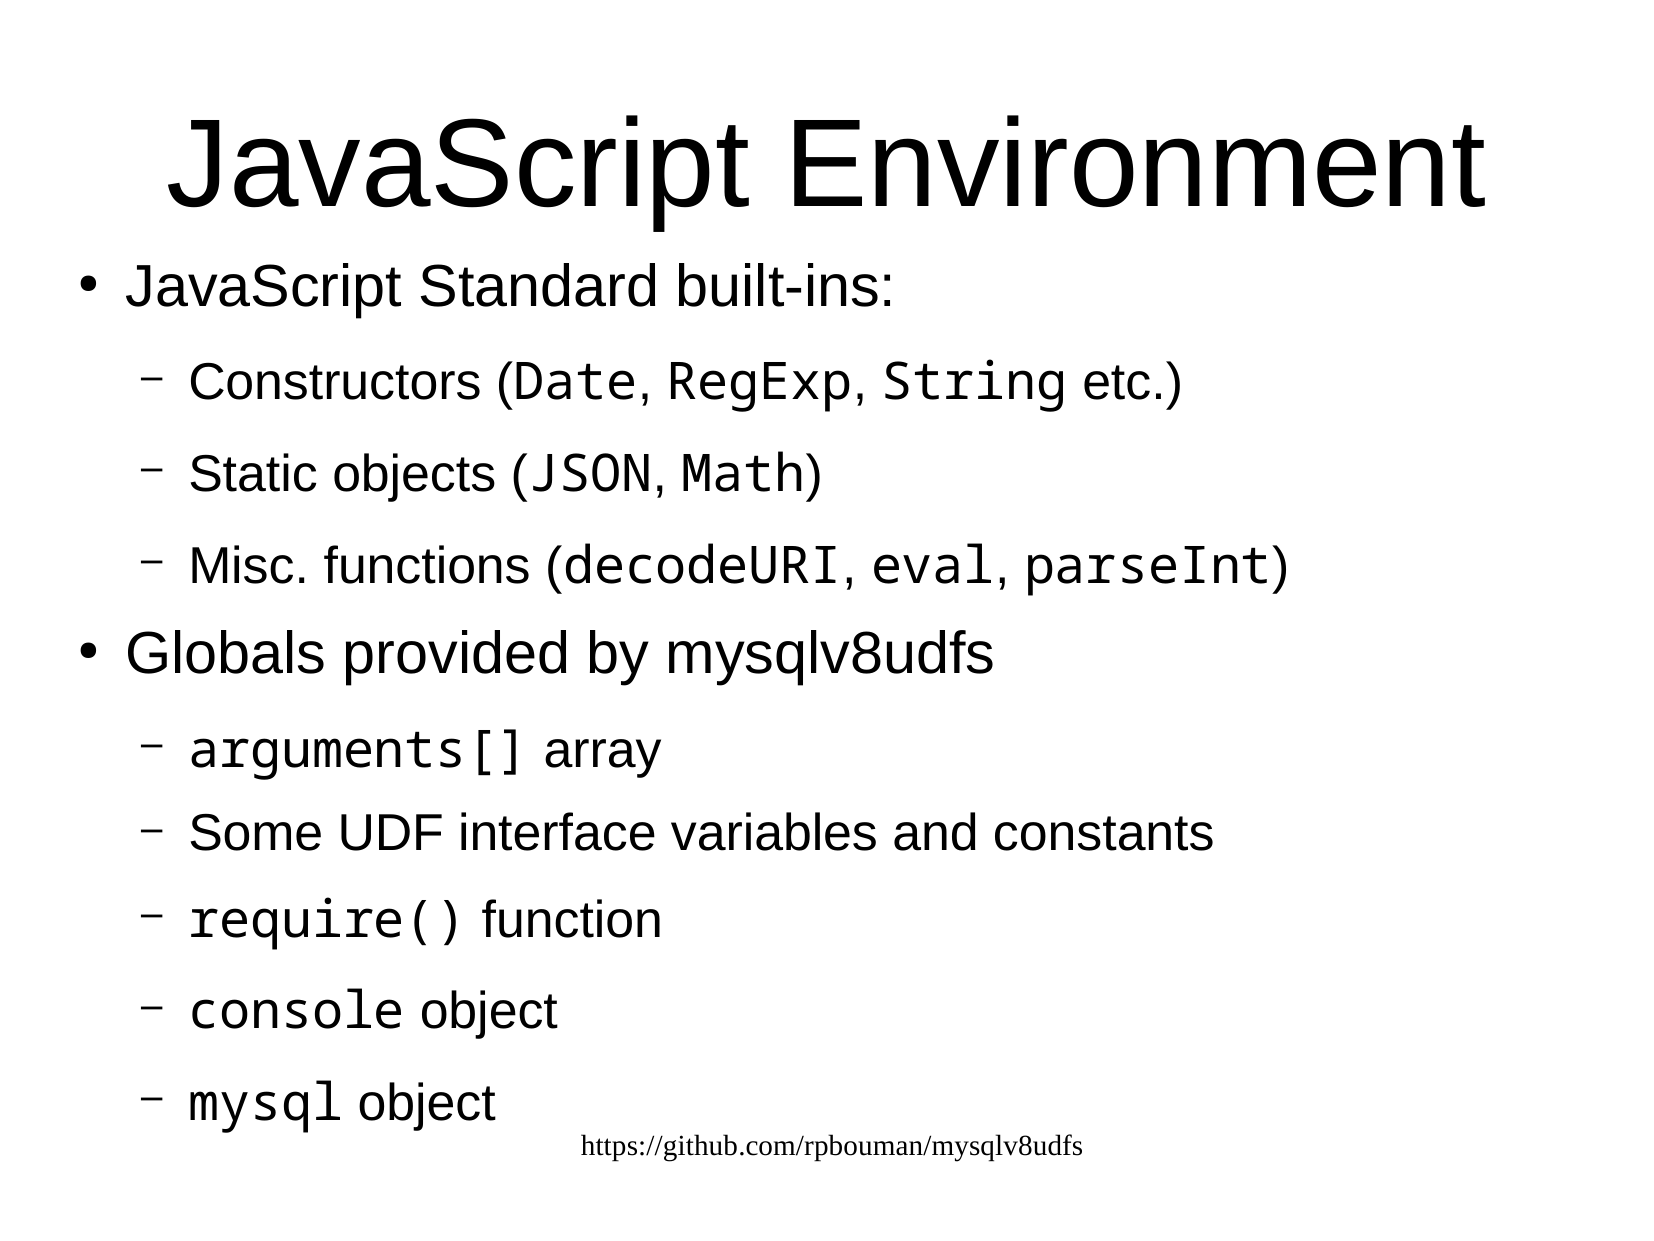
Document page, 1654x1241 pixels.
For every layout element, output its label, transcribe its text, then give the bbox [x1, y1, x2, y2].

title JavaScript Environment [82, 60, 1571, 252]
list JavaScript Standard built-ins: Constructors (Date, RegExp, String etc.) Static objects (JSON, Math) Misc. functions (decodeURI, eval, parseInt) Globals provided by mysqlv8udfs arguments[] array Some UDF interface variables and constants require() function console object mysql object [62, 252, 1636, 1136]
